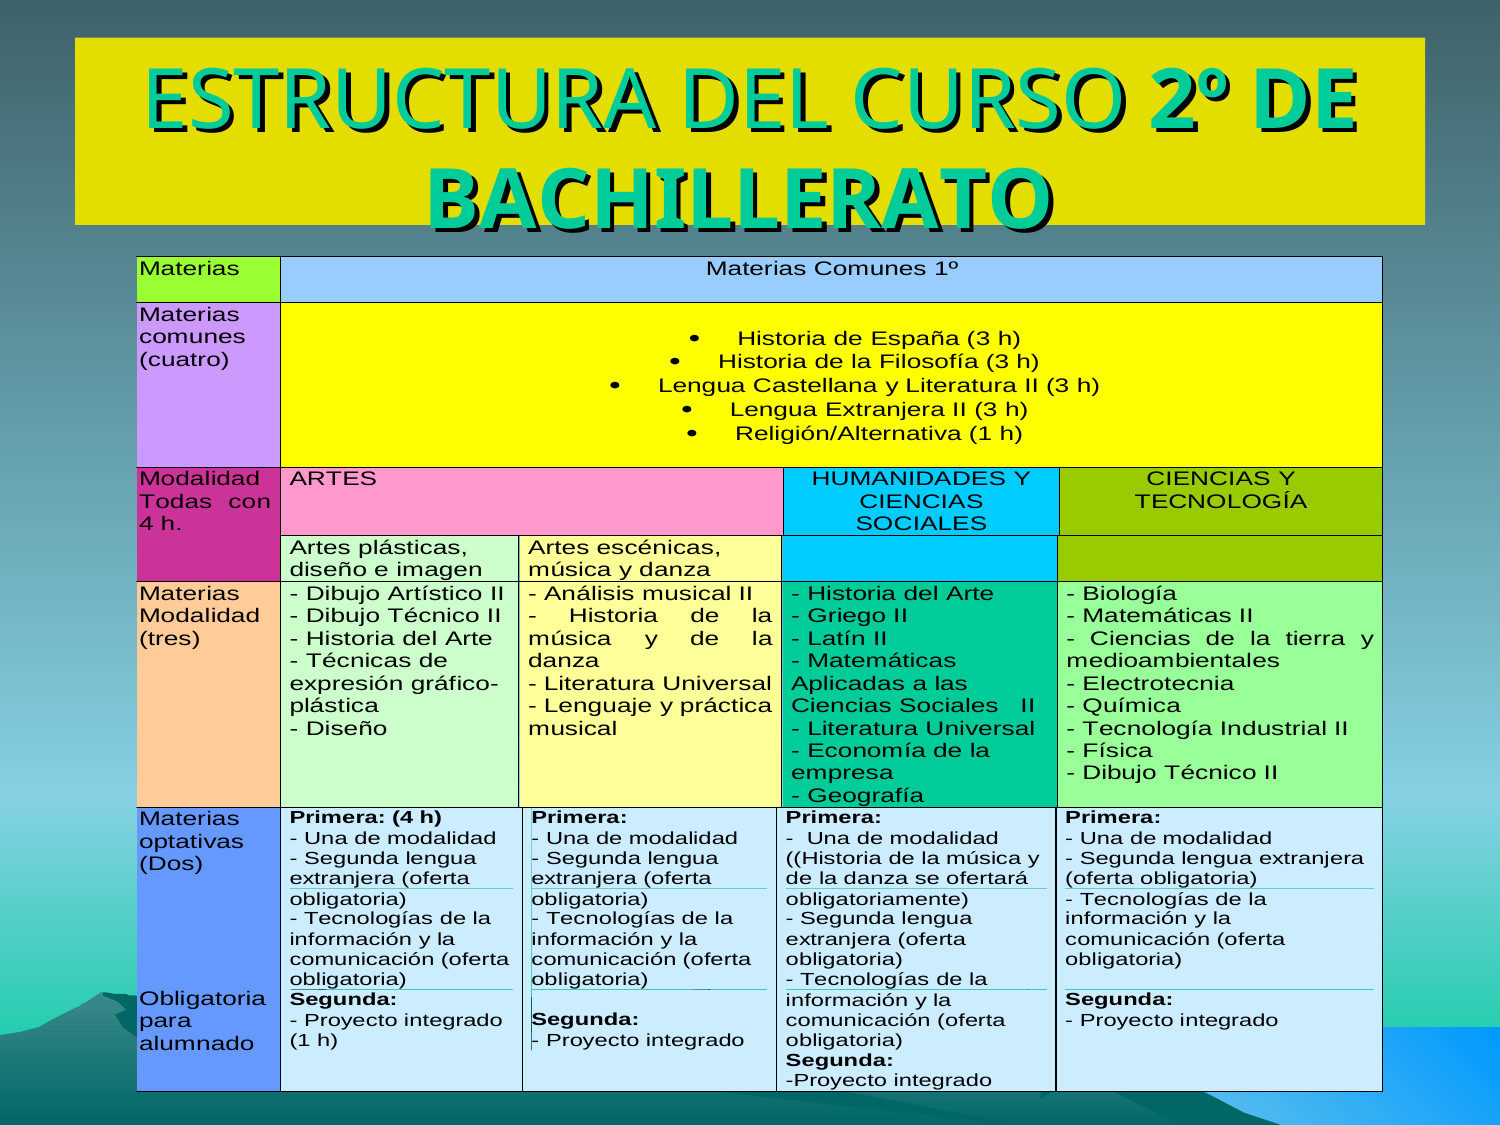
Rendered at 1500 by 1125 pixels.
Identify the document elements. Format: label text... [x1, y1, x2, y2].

chart [75, 256, 1491, 1125]
title ESTRUCTURA DEL CURSO 2º DE BACHILLERATO [75, 37, 1426, 225]
